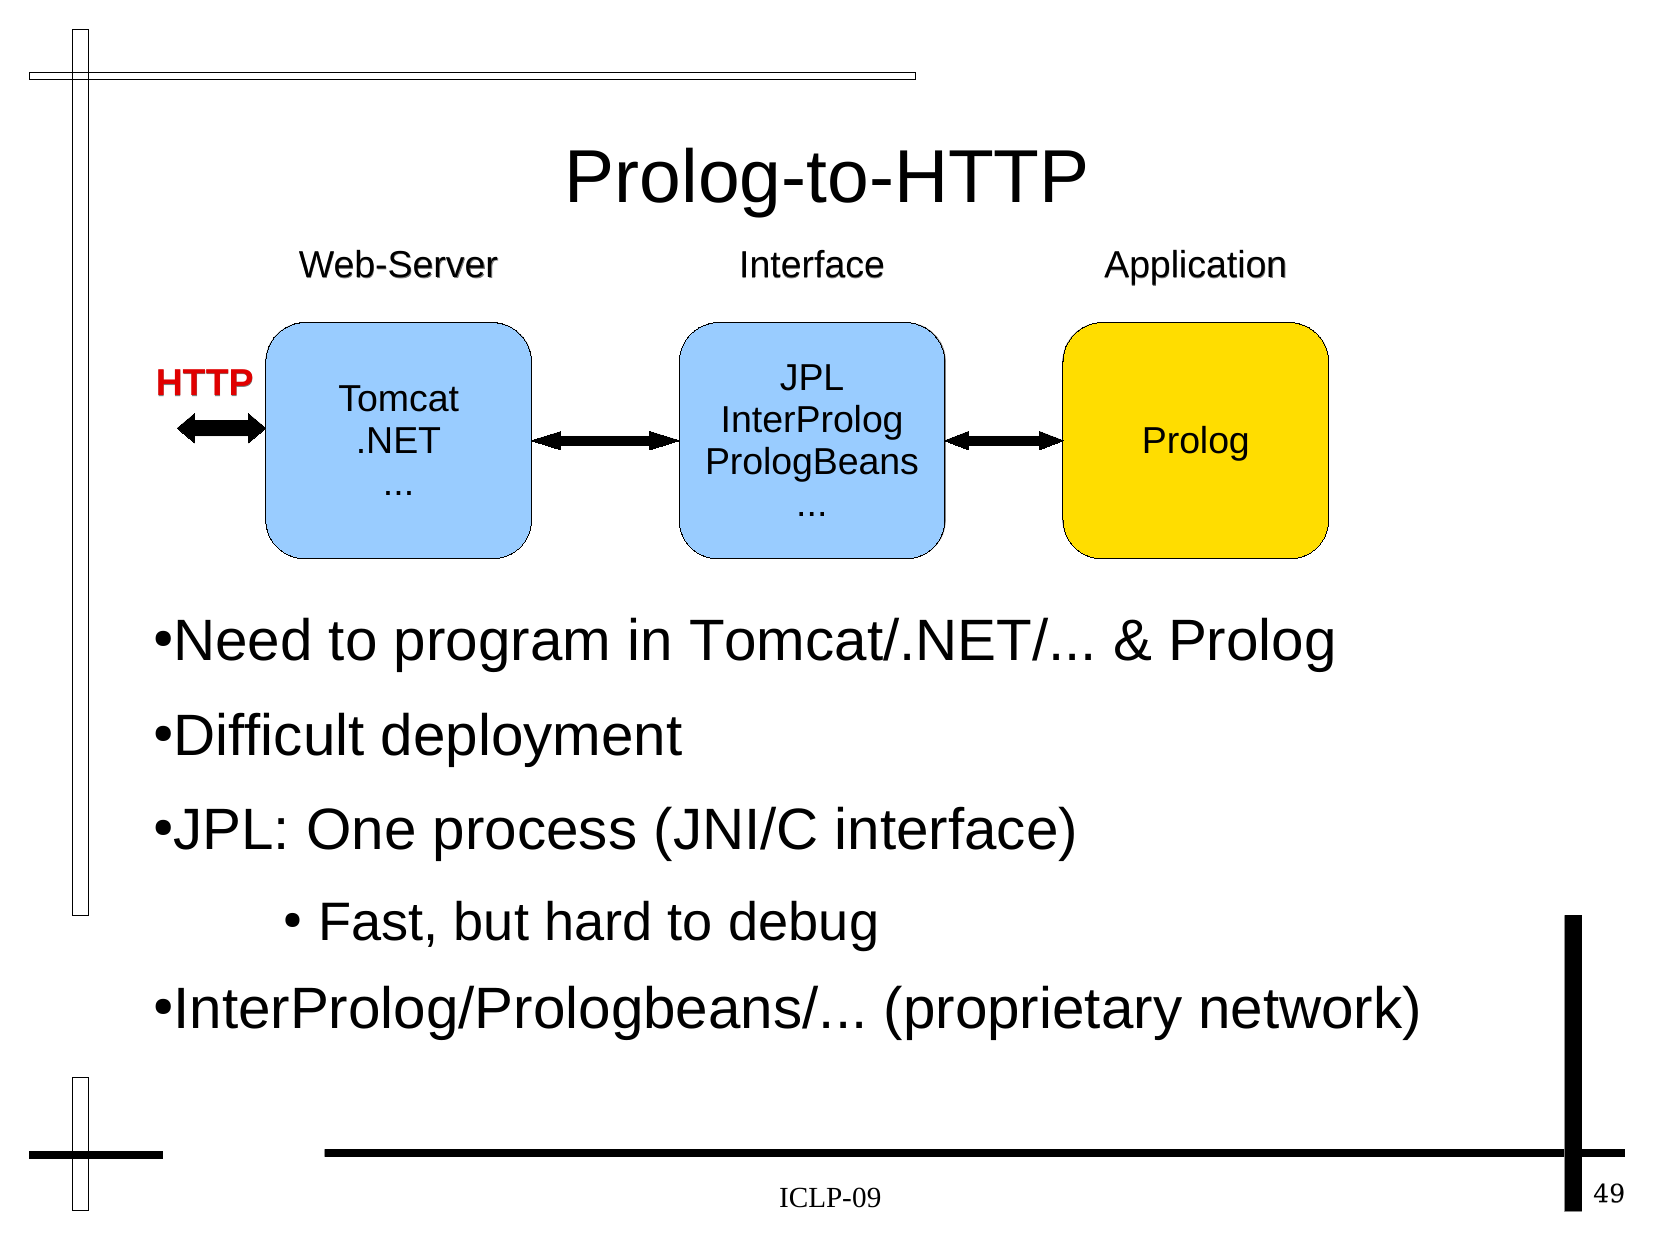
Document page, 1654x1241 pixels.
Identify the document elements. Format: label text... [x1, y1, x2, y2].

text_box HTTP [141, 354, 269, 412]
list Need to program in Tomcat/.NET/... & Prolog Difficult deployment JPL: One process (JNI/C interface) Fast, but hard to debug InterProlog/Prologbeans/... (proprietary network) [152, 608, 1565, 1041]
text_box [531, 431, 680, 450]
text_box [944, 431, 1064, 450]
text_box Web-Server [284, 236, 513, 294]
text_box [177, 413, 266, 443]
text_box Prolog [1062, 322, 1329, 559]
text_box JPL InterProlog PrologBeans ... [679, 322, 945, 559]
text_box Tomcat .NET ... [265, 322, 532, 559]
text_box Application [1089, 236, 1303, 294]
text_box Interface [724, 236, 900, 294]
title Prolog-to-HTTP [121, 88, 1534, 266]
